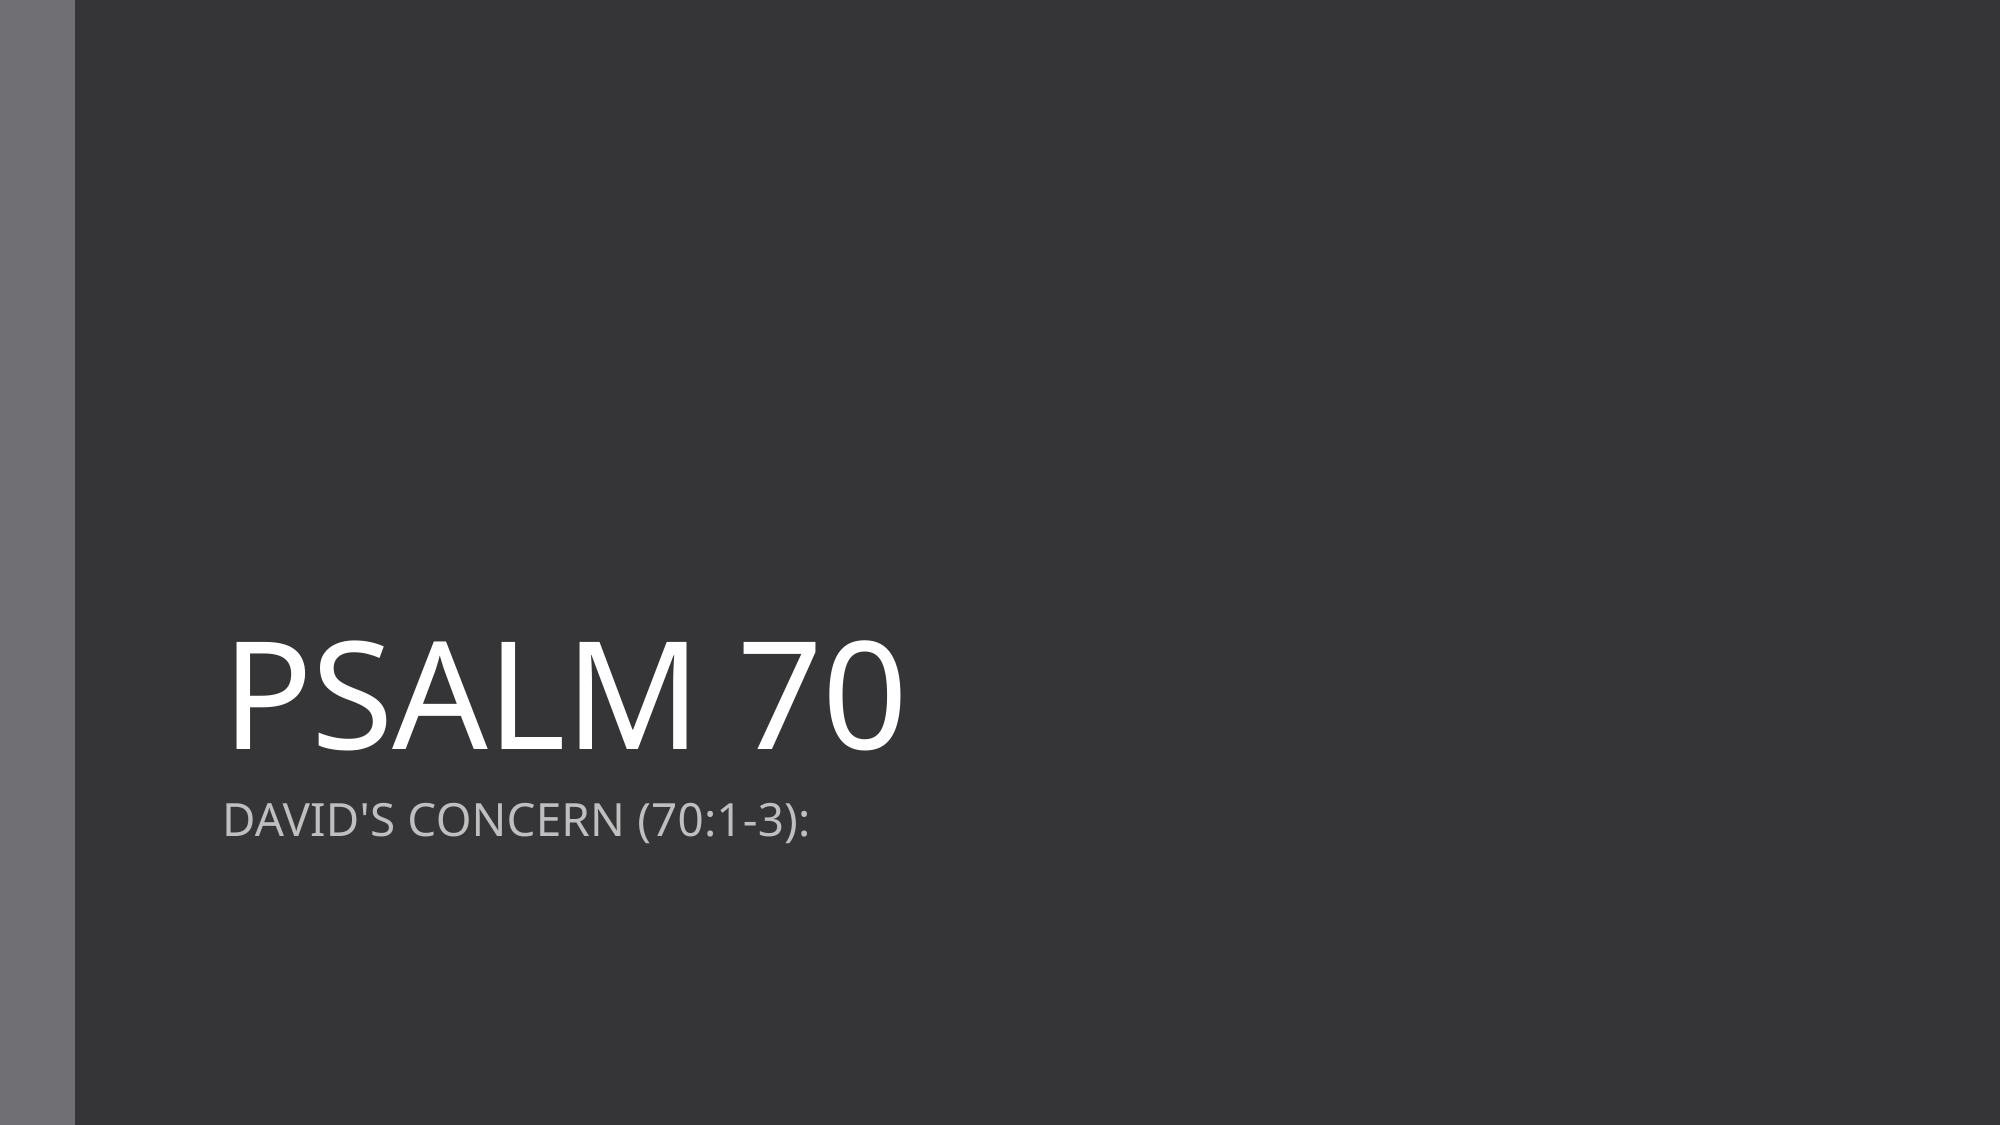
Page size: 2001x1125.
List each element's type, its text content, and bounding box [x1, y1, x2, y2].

subtitle DAVID'S CONCERN (70:1-3): [206, 787, 1752, 1066]
title PSALM 70 [206, 124, 1752, 787]
